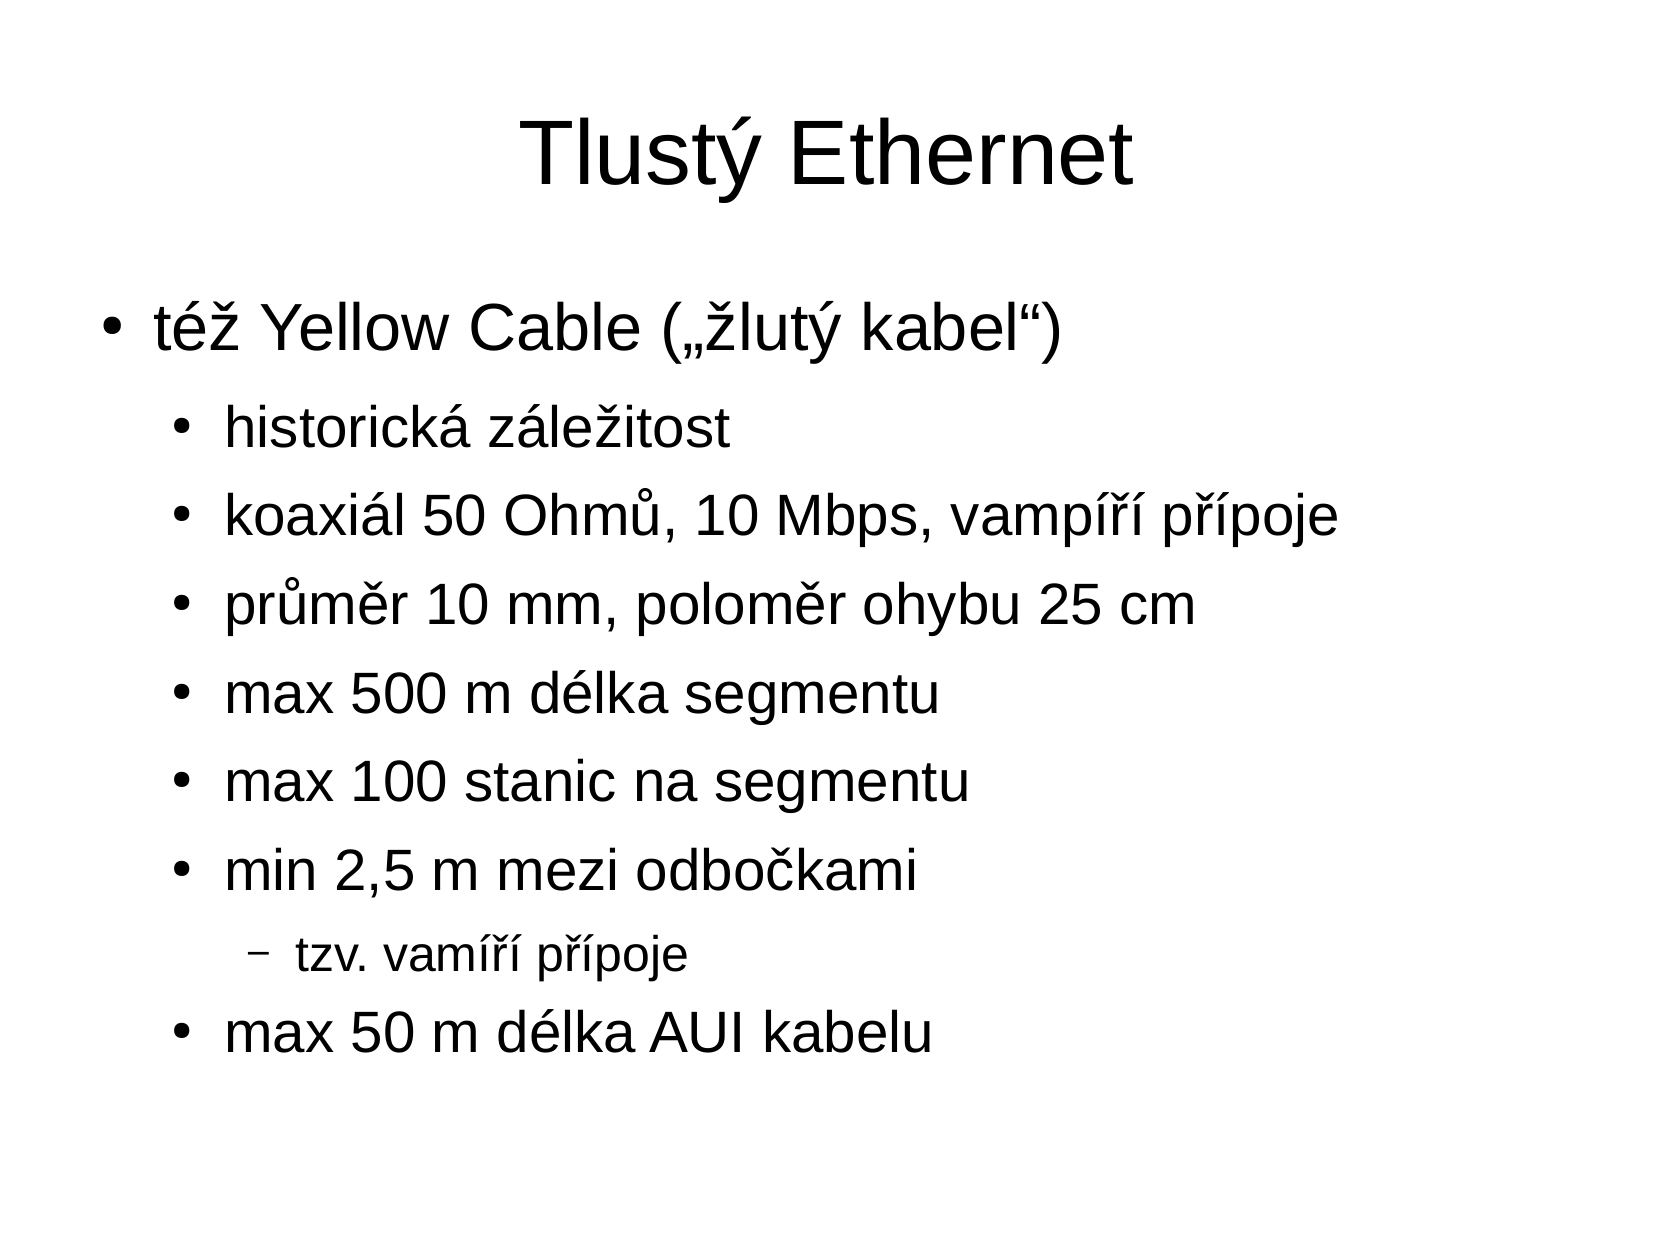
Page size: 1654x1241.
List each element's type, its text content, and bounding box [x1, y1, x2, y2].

list též Yellow Cable („žlutý kabel“) historická záležitost koaxiál 50 Ohmů, 10 Mbps, vampíří přípoje průměr 10 mm, poloměr ohybu 25 cm max 500 m délka segmentu max 100 stanic na segmentu min 2,5 m mezi odbočkami tzv. vamíří přípoje max 50 m délka AUI kabelu [82, 290, 1571, 1094]
title Tlustý Ethernet [82, 56, 1571, 250]
